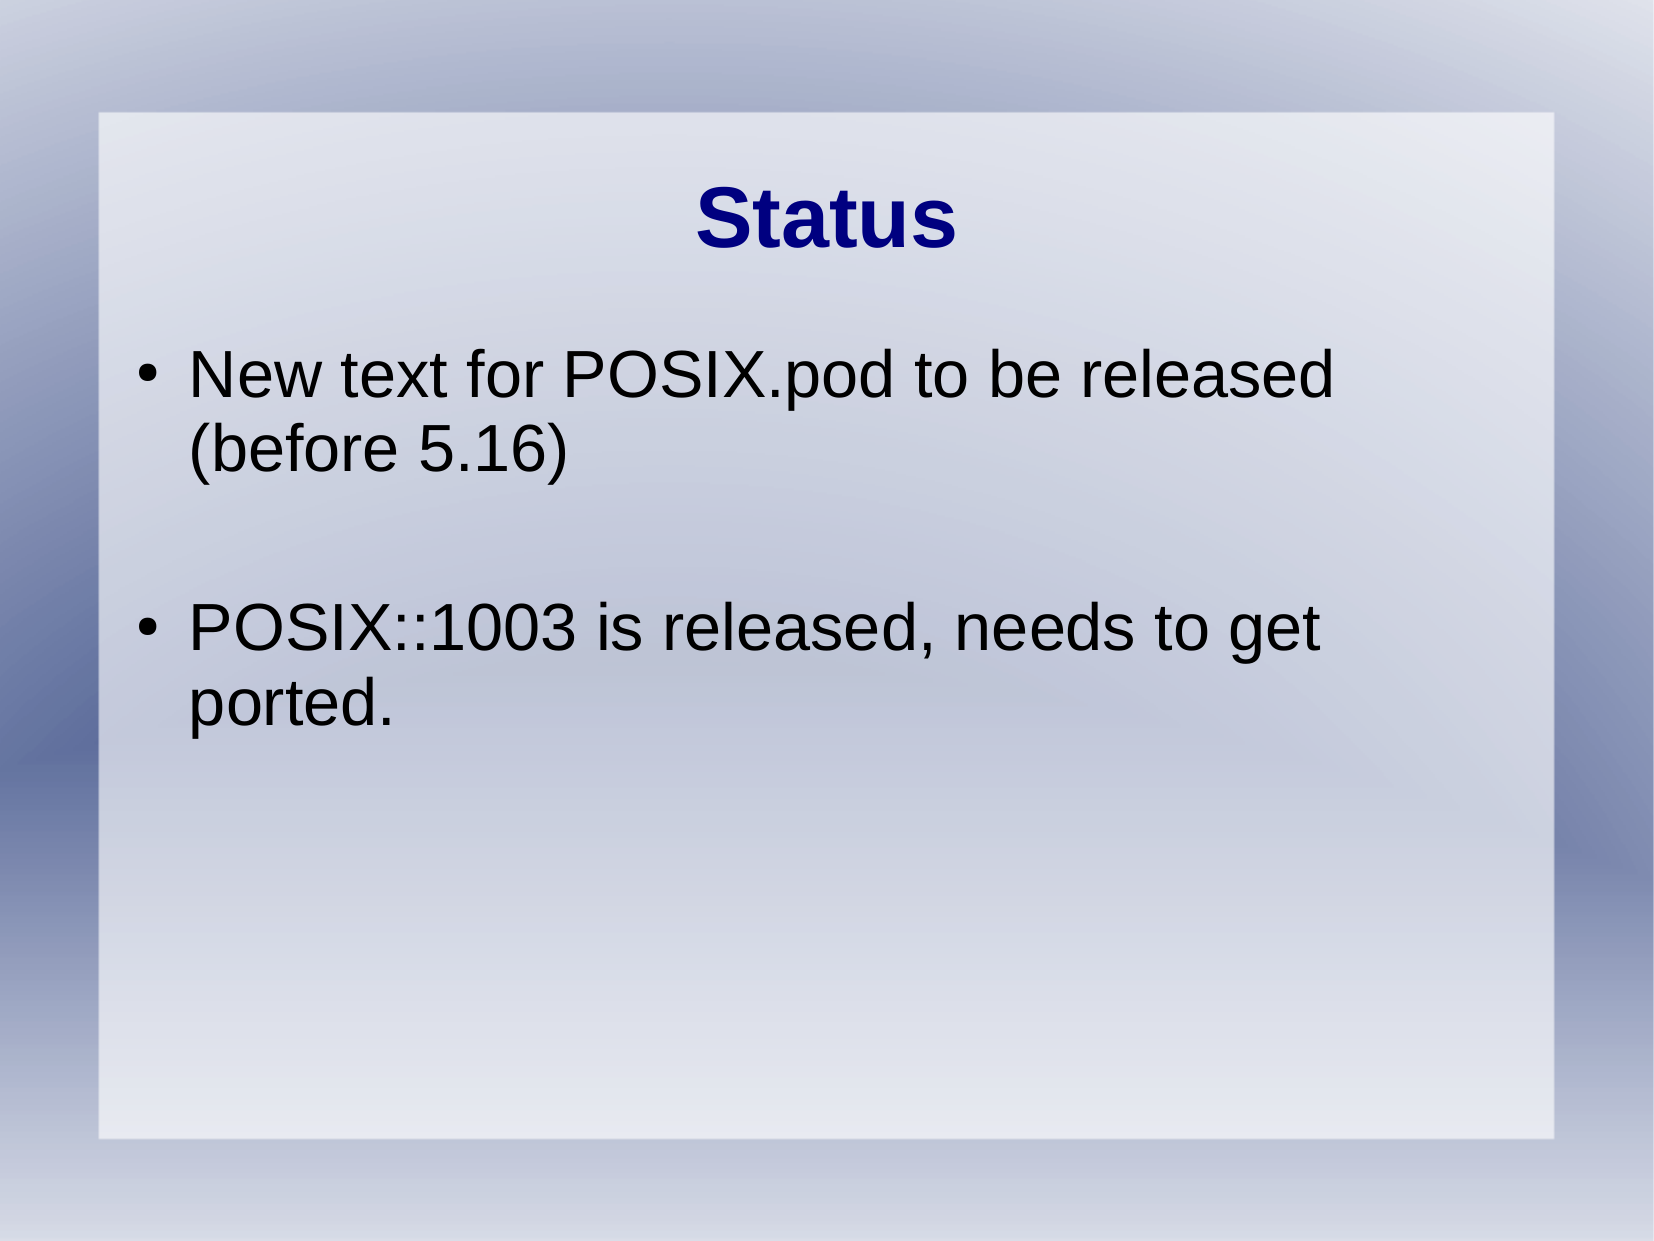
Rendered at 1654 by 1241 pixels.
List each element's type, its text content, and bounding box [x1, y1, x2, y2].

list New text for POSIX.pod to be released (before 5.16) POSIX::1003 is released, needs to get ported. [118, 336, 1506, 1156]
picture [0, 0, 1654, 1241]
title Status [118, 114, 1536, 322]
